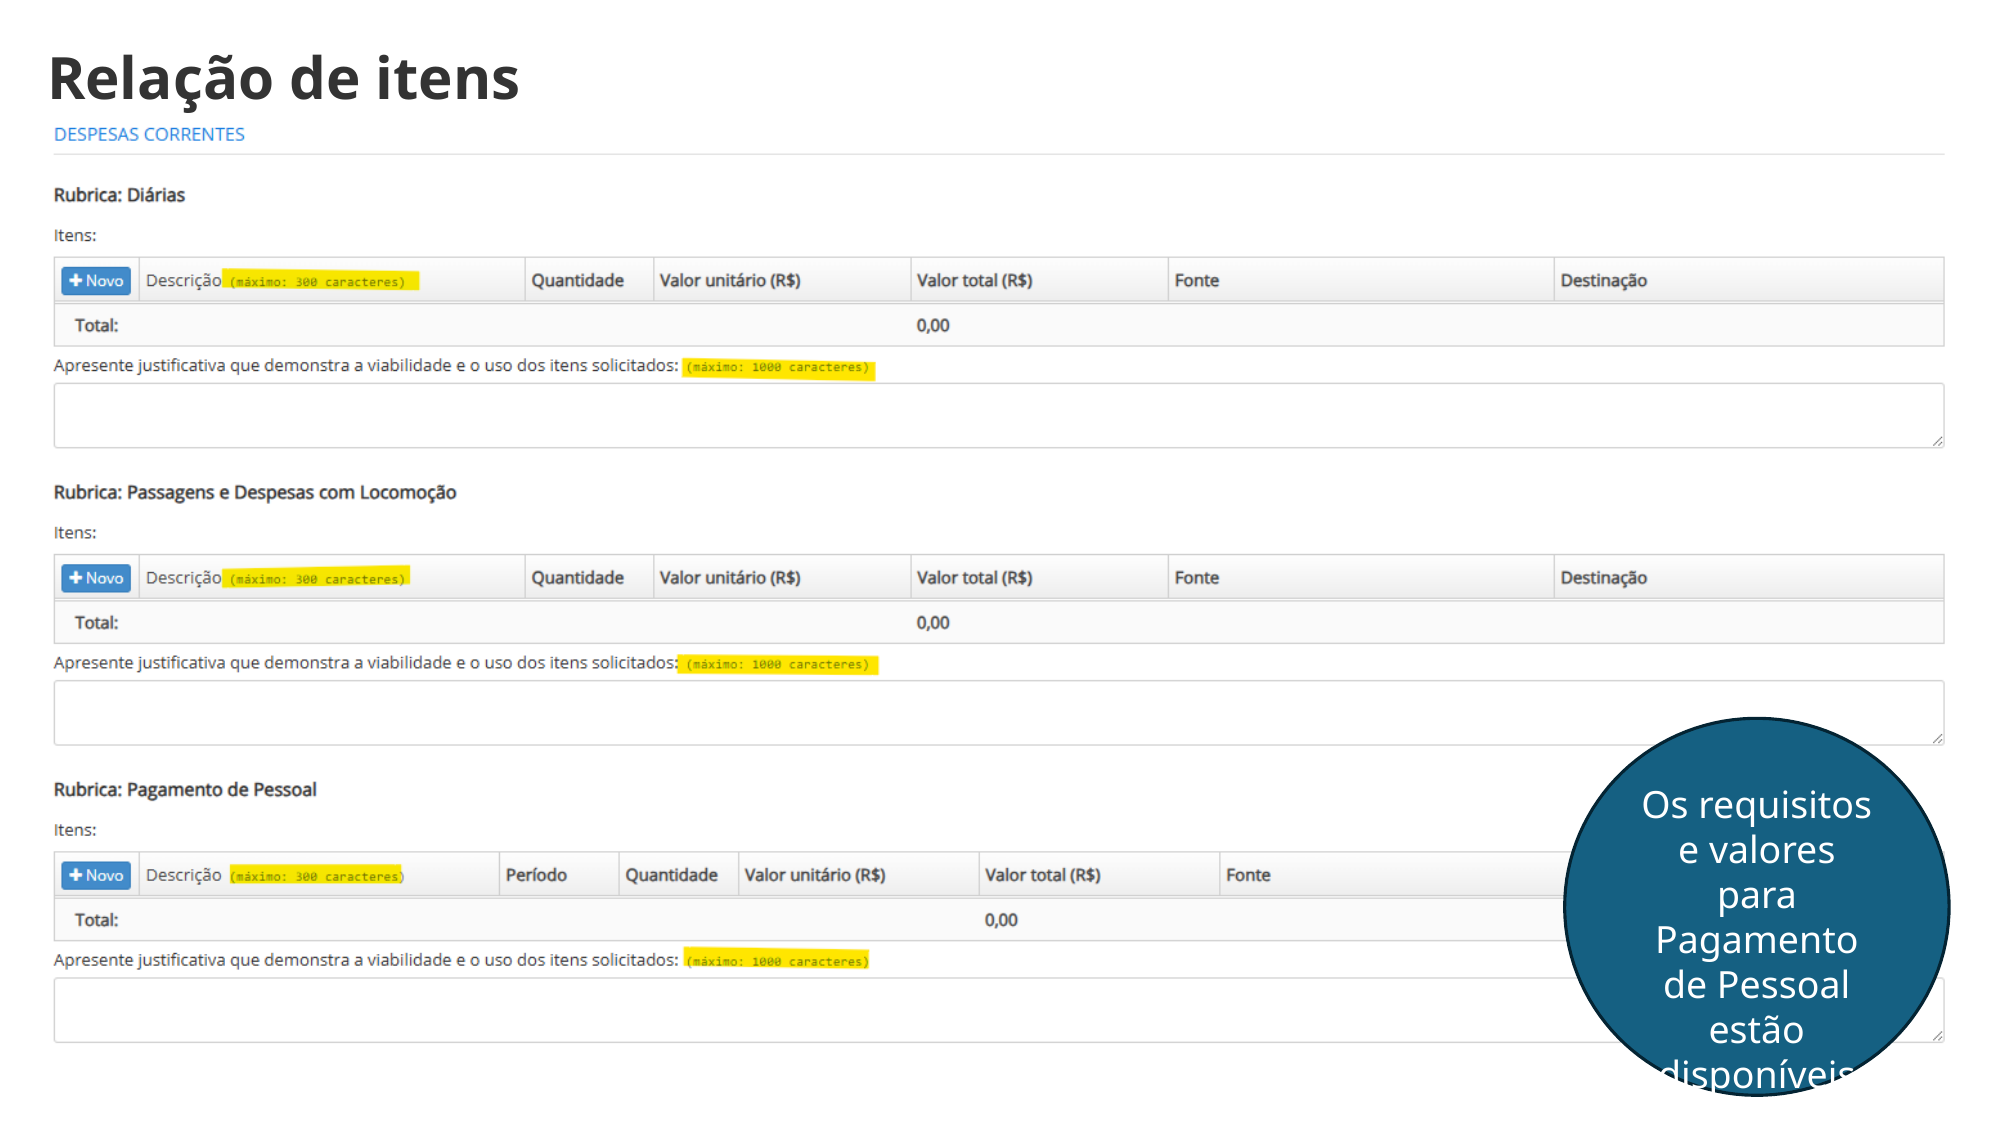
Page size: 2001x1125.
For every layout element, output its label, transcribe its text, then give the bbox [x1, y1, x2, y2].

picture [50, 119, 1950, 1056]
text_box Os requisitos e valores para Pagamento de Pessoal estão disponíveis no anexo 5 do edital. [1564, 718, 1950, 1096]
title Relação de itens [32, 29, 1982, 120]
picture [1879, 934, 1950, 1056]
